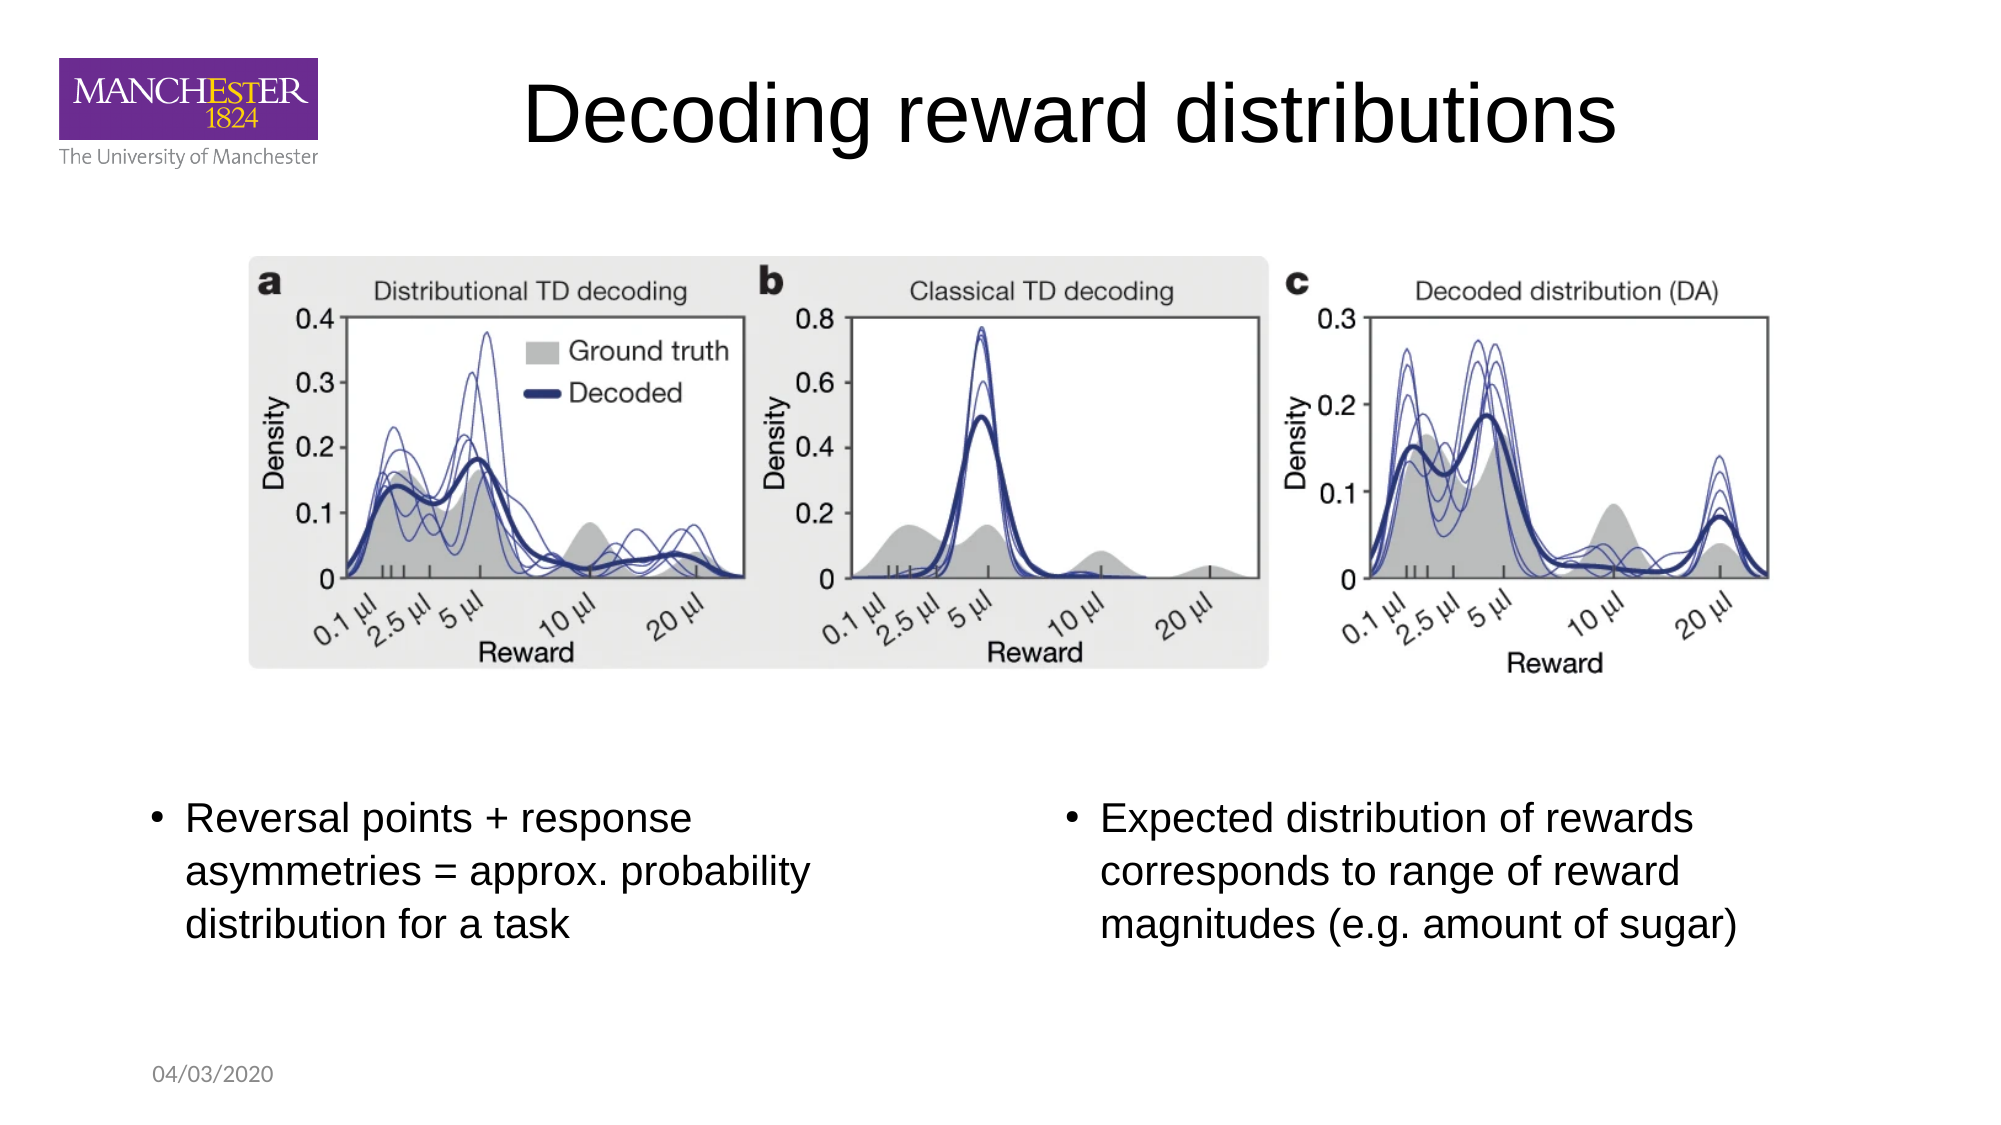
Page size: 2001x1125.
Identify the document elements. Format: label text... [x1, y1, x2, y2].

text_box Reversal points + response asymmetries = approx. probability distribution for a task [135, 780, 871, 1006]
picture [248, 224, 1786, 674]
slide_number 04/03/2020 [137, 1042, 588, 1103]
title Decoding reward distributions [338, 44, 1804, 183]
text_box Expected distribution of rewards corresponds to range of reward magnitudes (e.g. amount of sugar) [1050, 780, 1831, 1125]
picture [59, 58, 318, 169]
